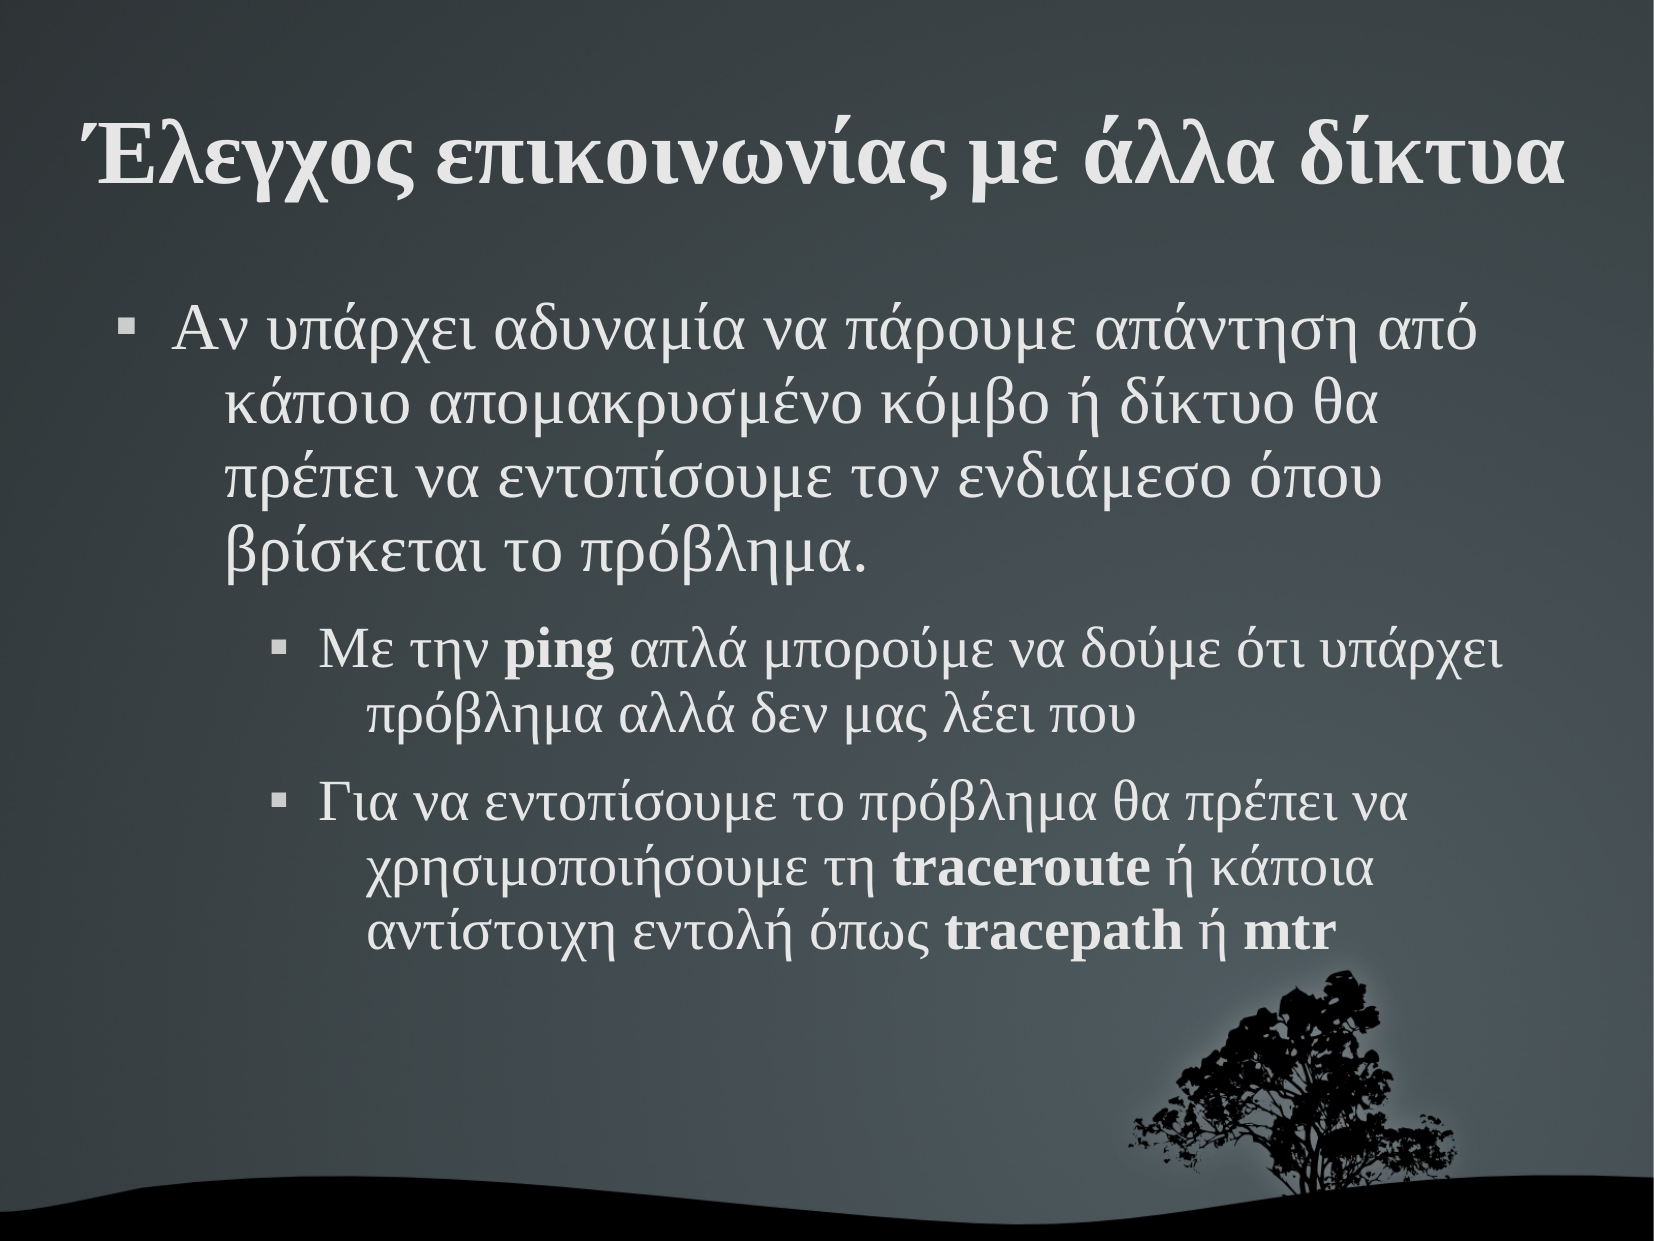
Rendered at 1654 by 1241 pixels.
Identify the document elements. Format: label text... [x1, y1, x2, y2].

list Αν υπάρχει αδυναμία να πάρουμε απάντηση από κάποιο απομακρυσμένο κόμβο ή δίκτυο θα πρέπει να εντοπίσουμε τον ενδιάμεσο όπου βρίσκεται το πρόβλημα. Με την ping απλά μπορούμε να δούμε ότι υπάρχει πρόβλημα αλλά δεν μας λέει που Για να εντοπίσουμε το πρόβλημα θα πρέπει να χρησιμοποιήσουμε τη traceroute ή κάποια αντίστοιχη εντολή όπως tracepath ή mtr [82, 290, 1571, 1109]
picture [0, 0, 1654, 1241]
title Έλεγχος επικοινωνίας με άλλα δίκτυα [82, 49, 1571, 257]
